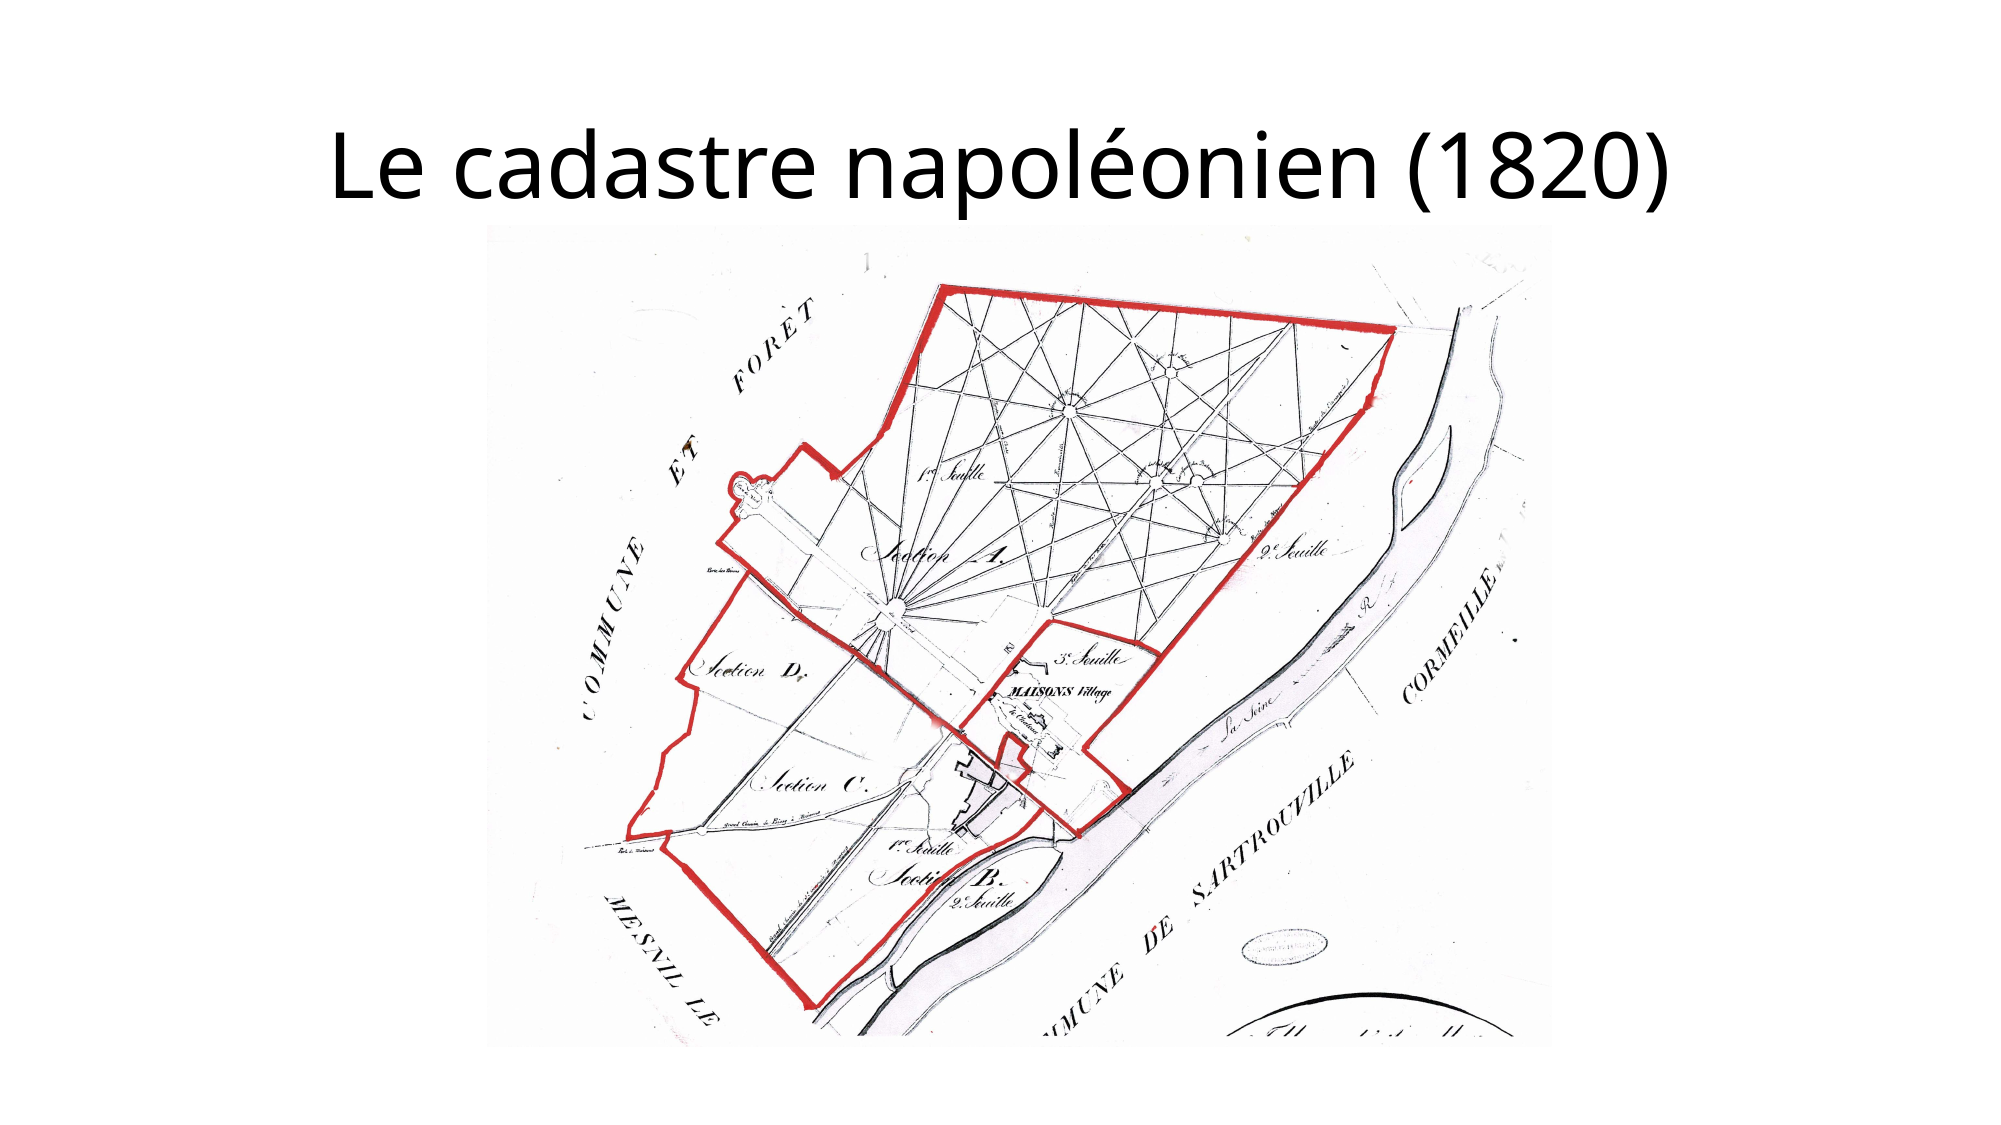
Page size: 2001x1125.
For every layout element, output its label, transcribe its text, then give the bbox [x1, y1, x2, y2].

title Le cadastre napoléonien (1820) [137, 59, 1863, 278]
picture [487, 226, 1552, 1047]
